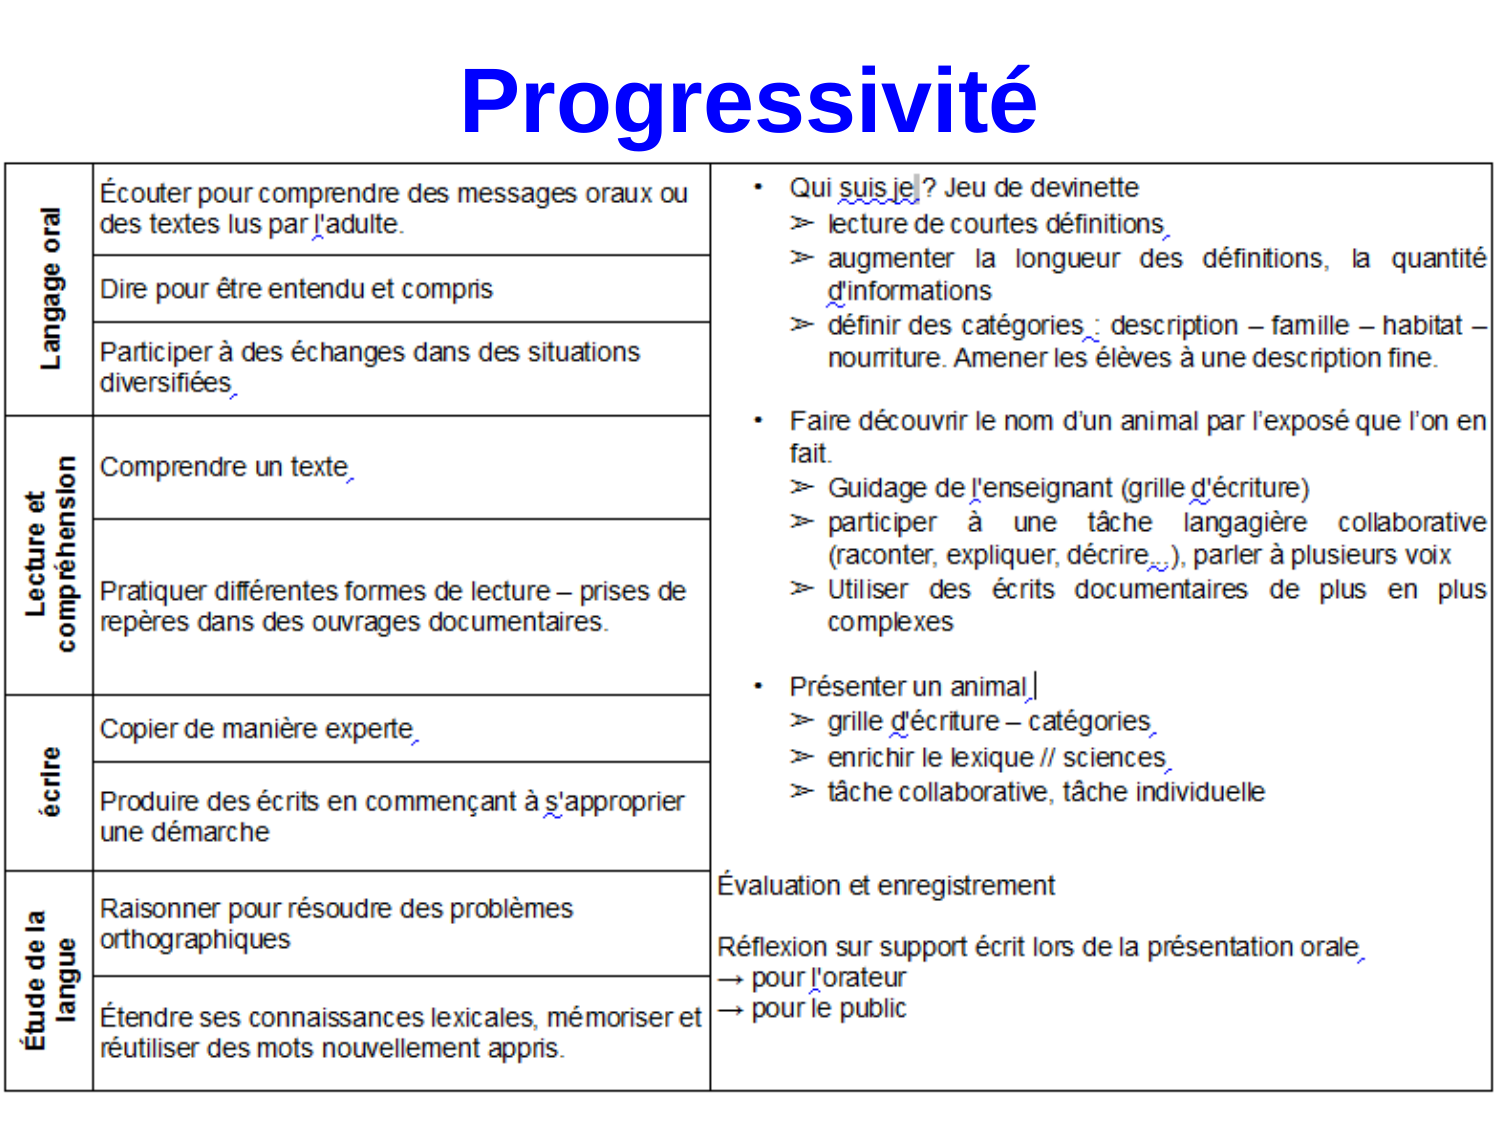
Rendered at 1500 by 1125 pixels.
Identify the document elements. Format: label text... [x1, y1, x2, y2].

title Progressivité [75, 31, 1425, 160]
picture [0, 159, 1500, 1098]
